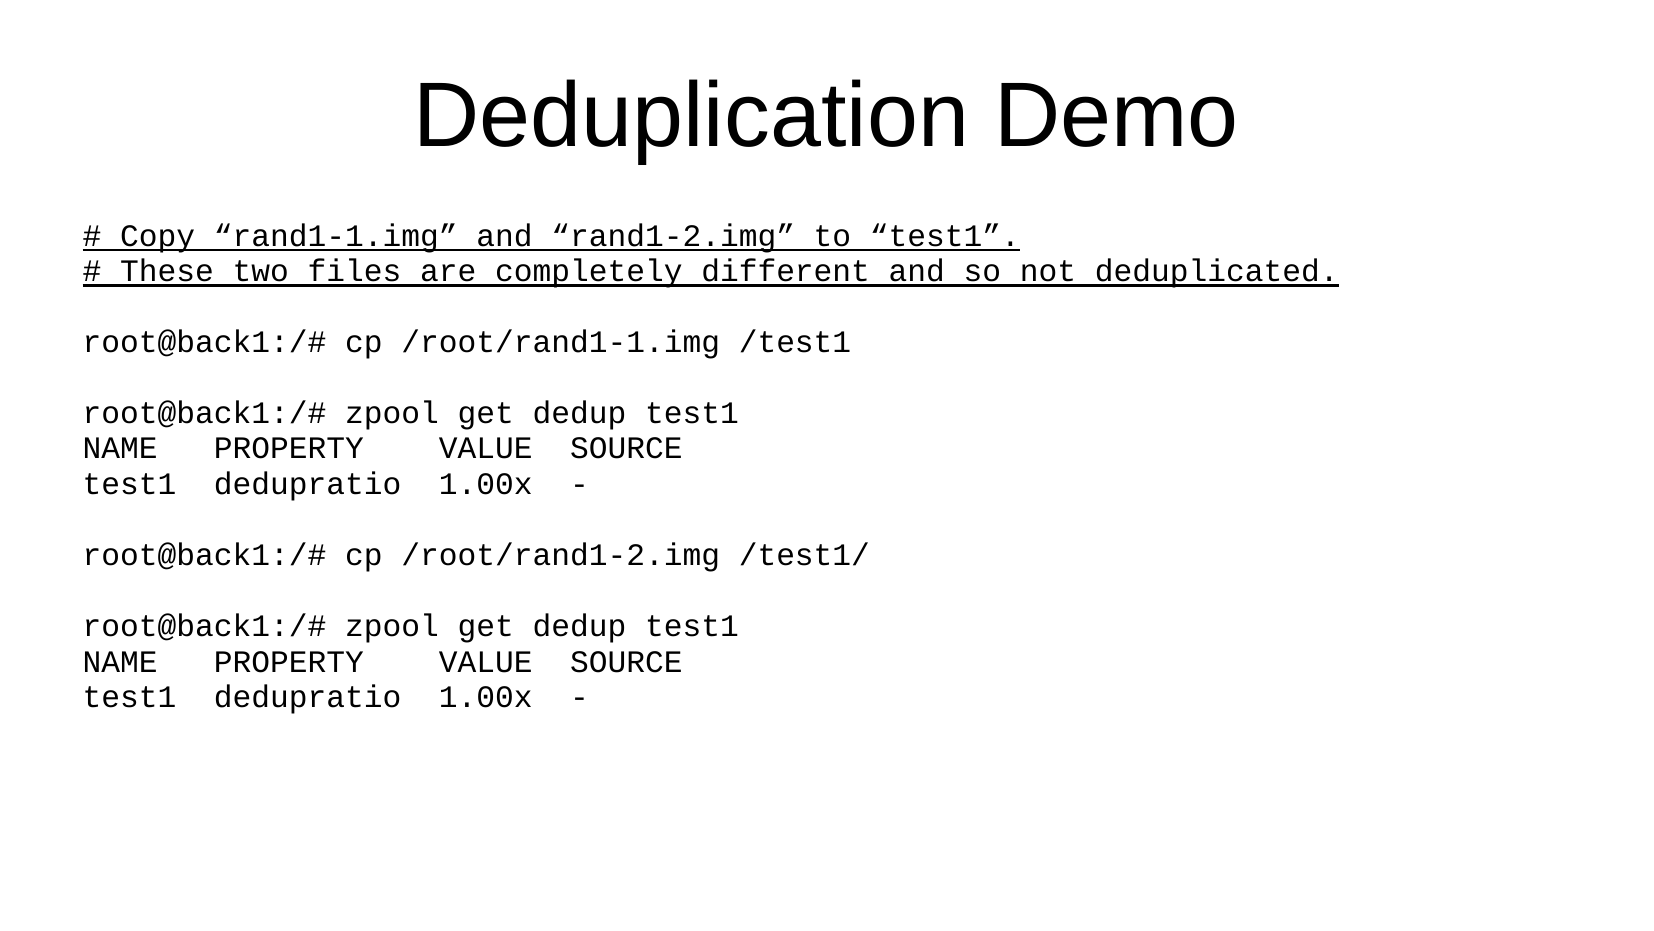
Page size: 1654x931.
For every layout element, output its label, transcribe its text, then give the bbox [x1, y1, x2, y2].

title Deduplication Demo [82, 37, 1571, 193]
subtitle # Copy “rand1-1.img” and “rand1-2.img” to “test1”. # These two files are completely different and so not deduplicated. root@back1:/# cp /root/rand1-1.img /test1 root@back1:/# zpool get dedup test1 NAME PROPERTY VALUE SOURCE test1 dedupratio 1.00x - root@back1:/# cp /root/rand1-2.img /test1/ root@back1:/# zpool get dedup test1 NAME PROPERTY VALUE SOURCE test1 dedupratio 1.00x - [82, 216, 1571, 756]
